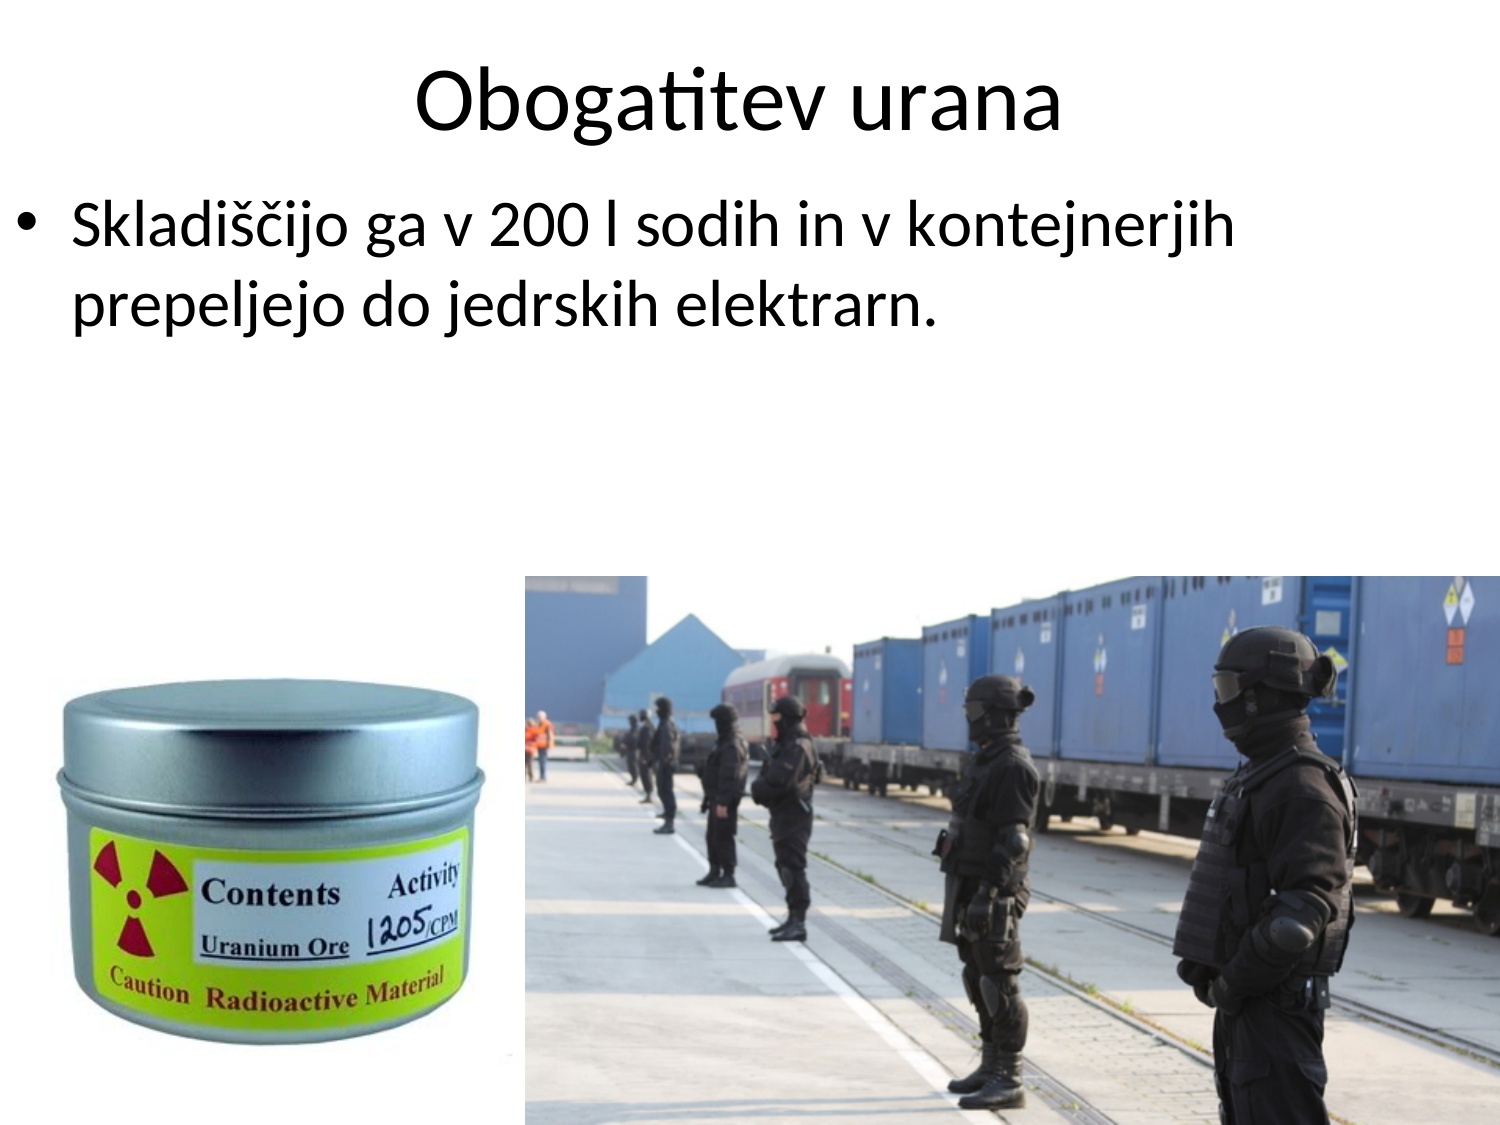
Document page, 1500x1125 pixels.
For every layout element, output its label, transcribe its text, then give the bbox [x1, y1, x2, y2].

text_box Obogatitev urana [64, 0, 1415, 172]
text_box Skladiščijo ga v 200 l sodih in v kontejnerjih prepeljejo do jedrskih elektrarn. [0, 172, 1500, 578]
picture [0, 576, 1500, 1125]
